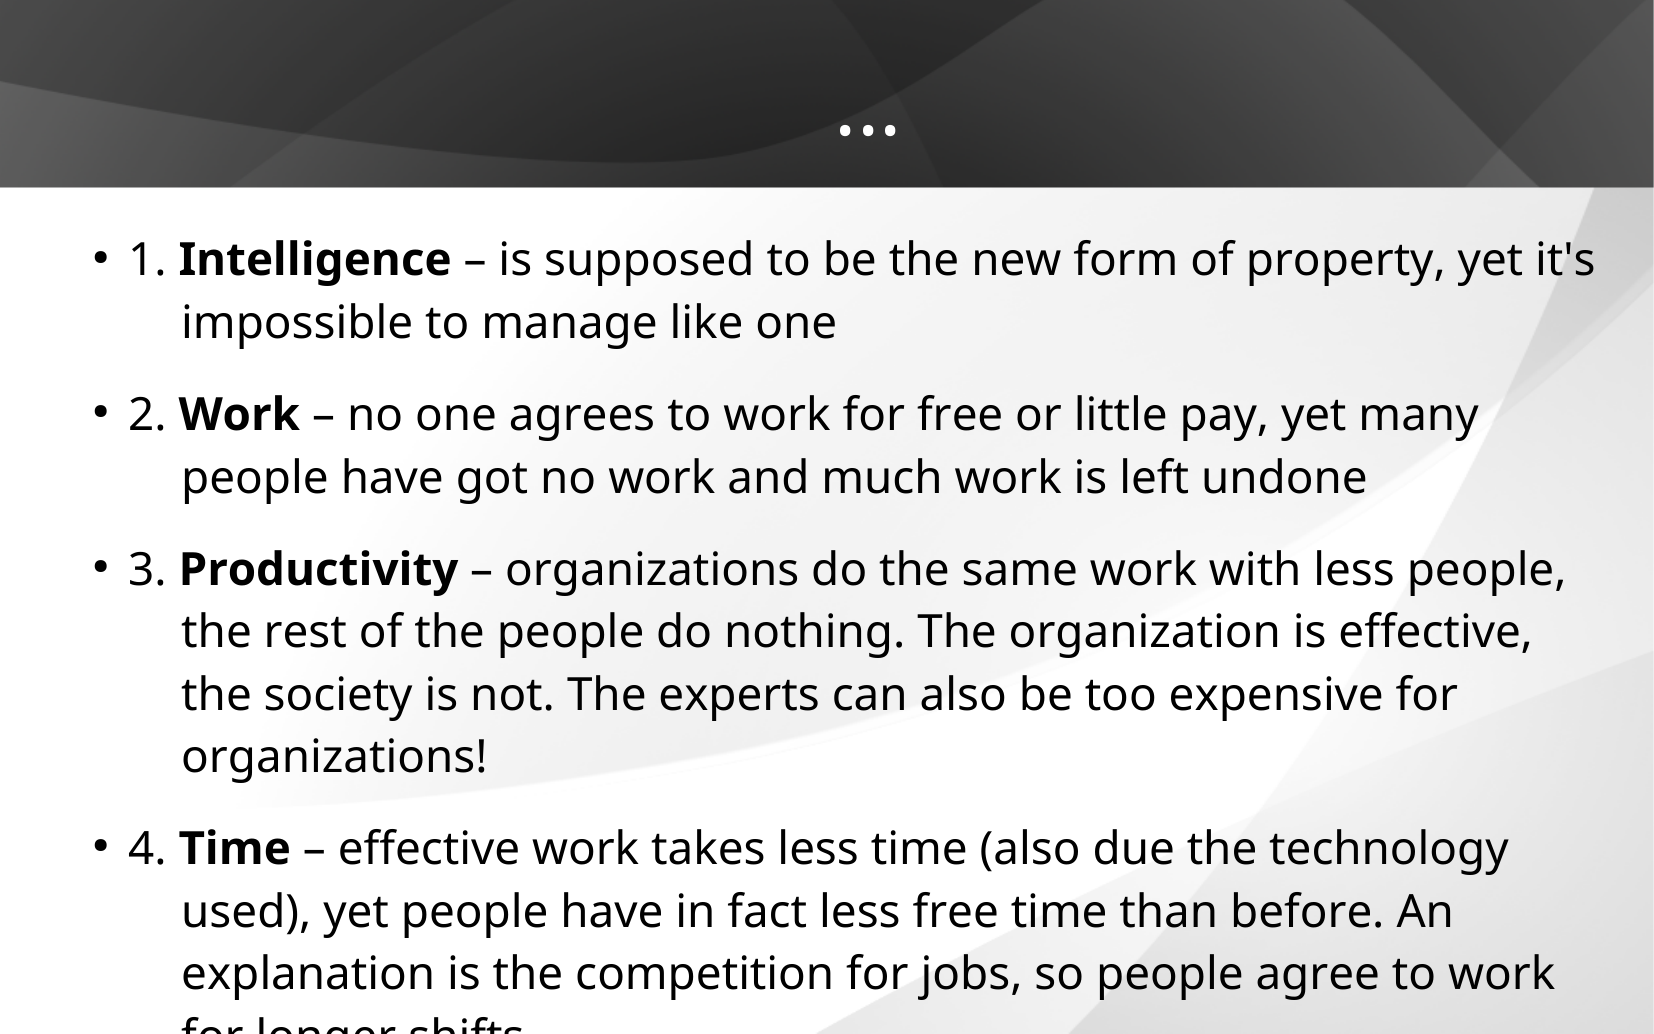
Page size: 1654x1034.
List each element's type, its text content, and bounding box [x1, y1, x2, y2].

picture [304, 1030, 315, 1034]
picture [359, 1030, 370, 1034]
picture [0, 0, 1654, 1034]
picture [439, 1030, 450, 1034]
picture [275, 1030, 287, 1034]
picture [331, 1030, 342, 1034]
title ... [124, 0, 1613, 208]
list 1. Intelligence – is supposed to be the new form of property, yet it's impossible to manage like one 2. Work – no one agrees to work for free or little pay, yet many people have got no work and much work is left undone 3. Productivity – organizations do the same work with less people, the rest of the people do nothing. The organization is effective, the society is not. The experts can also be too expensive for organizations! 4. Time – effective work takes less time (also due the technology used), yet people have in fact less free time than before. An explanation is the competition for jobs, so people agree to work for longer shifts [75, 226, 1613, 1013]
picture [205, 1030, 217, 1034]
